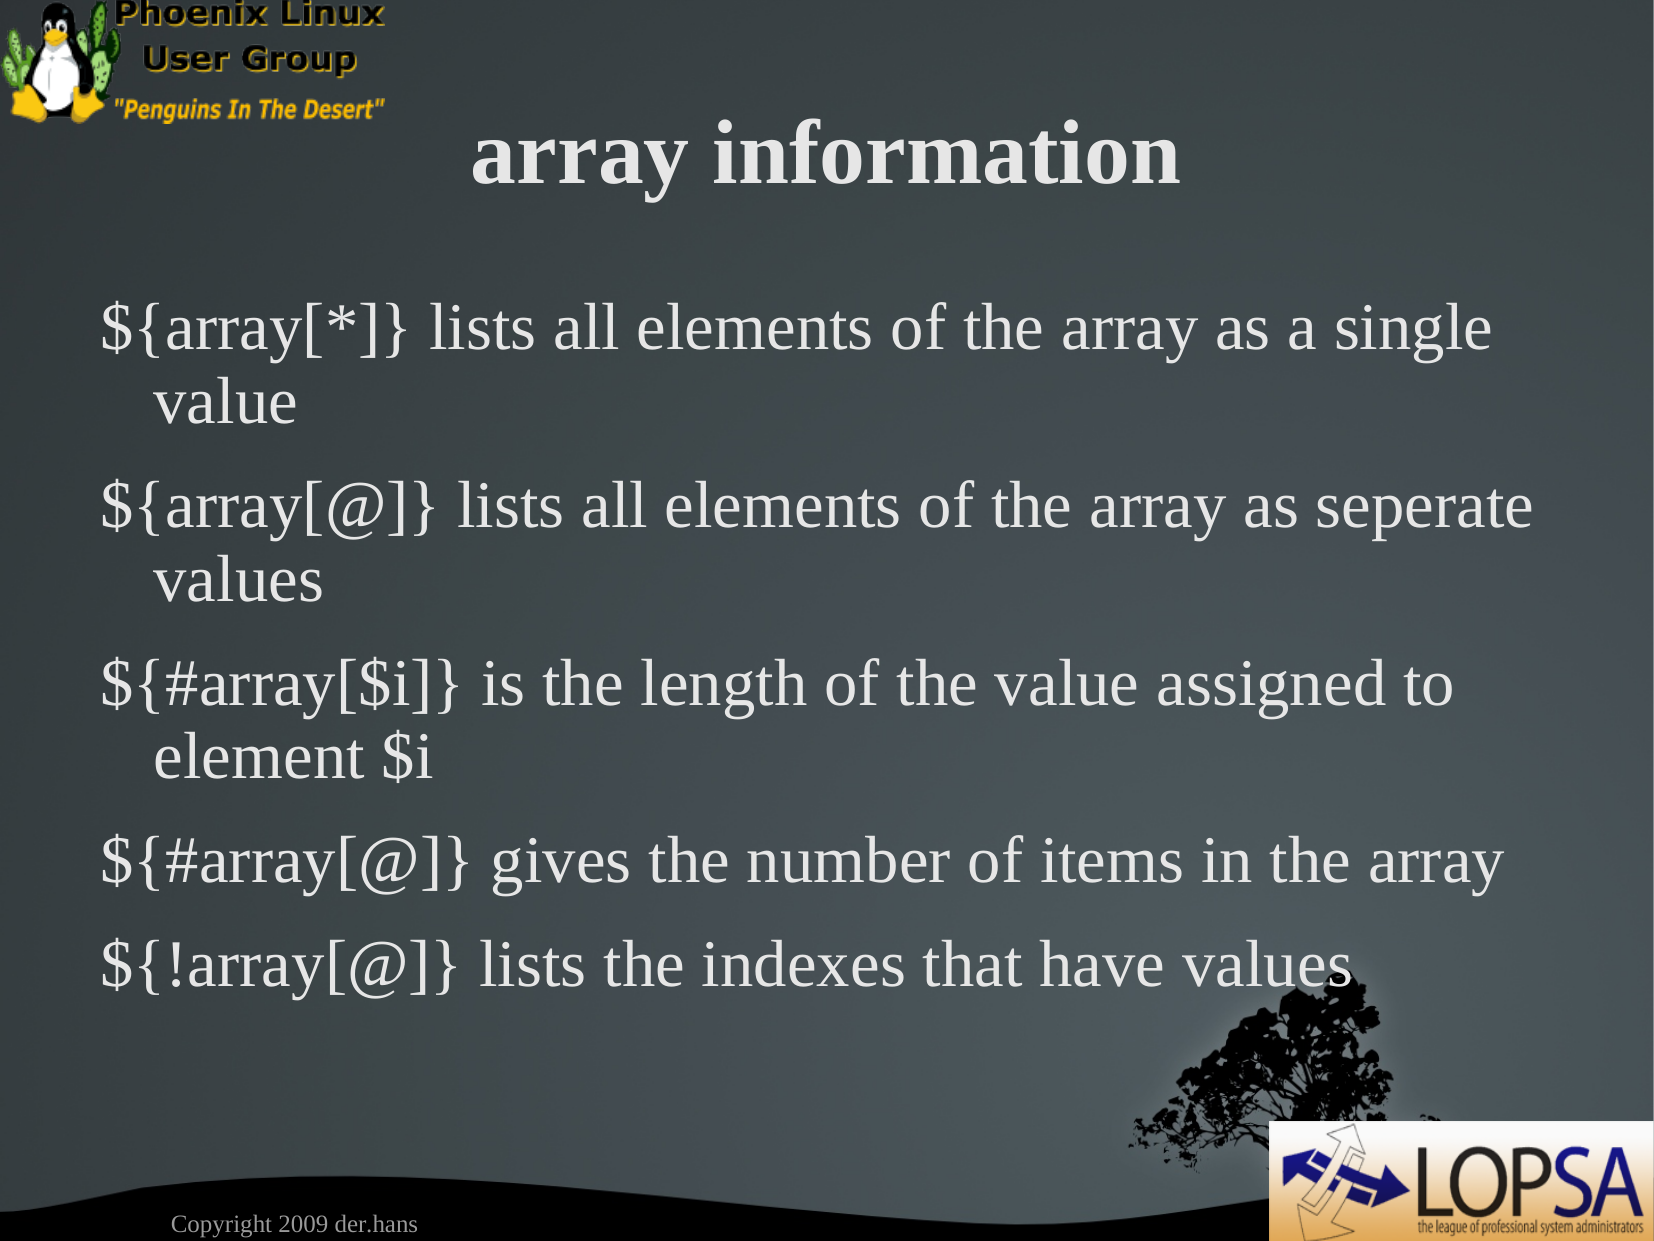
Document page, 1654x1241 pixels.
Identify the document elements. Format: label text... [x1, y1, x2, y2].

picture [0, 0, 1654, 1241]
title array information [82, 49, 1571, 257]
list ${array[*]} lists all elements of the array as a single value ${array[@]} lists all elements of the array as seperate values ${#array[$i]} is the length of the value assigned to element $i ${#array[@]} gives the number of items in the array ${!array[@]} lists the indexes that have values [82, 290, 1571, 1109]
